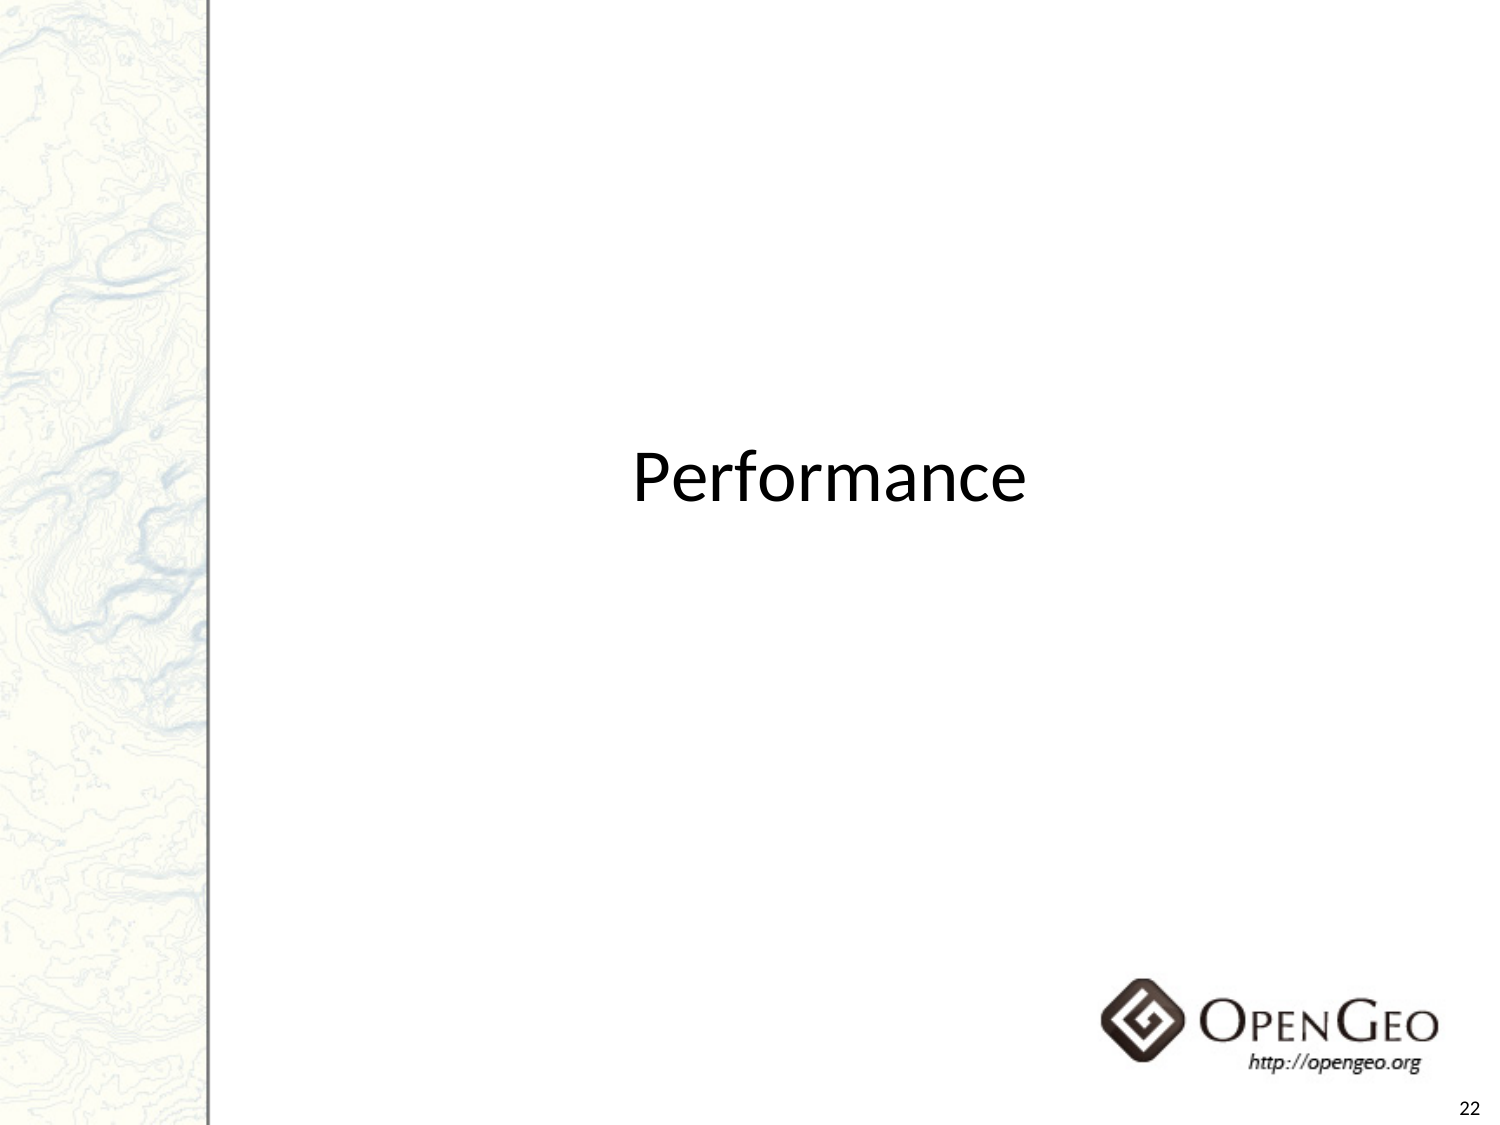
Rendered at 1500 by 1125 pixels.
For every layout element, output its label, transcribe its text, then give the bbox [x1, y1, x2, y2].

picture [0, 0, 1500, 1125]
title Performance [236, 20, 1426, 945]
